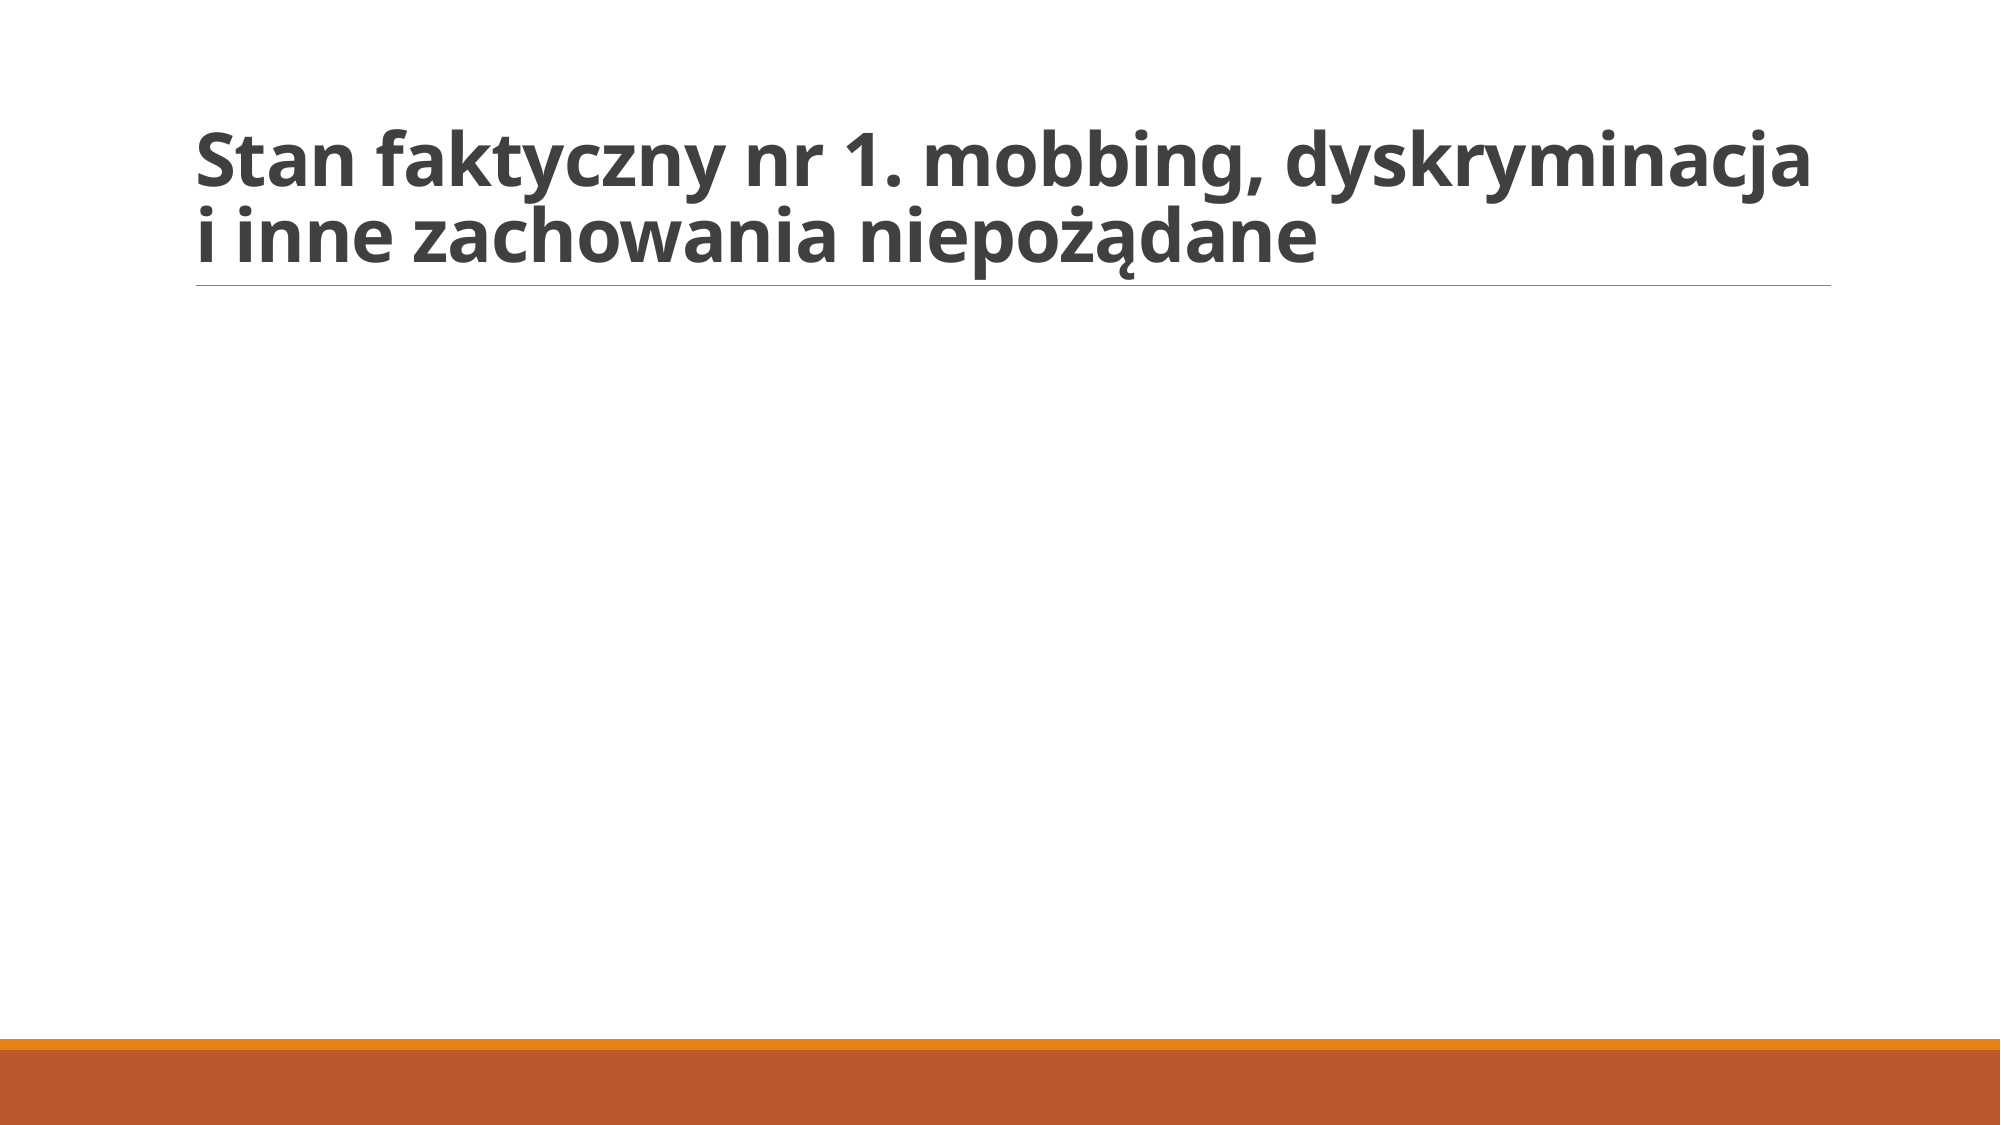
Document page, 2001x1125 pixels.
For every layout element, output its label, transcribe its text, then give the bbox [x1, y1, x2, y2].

title Stan faktyczny nr 1. mobbing, dyskryminacja i inne zachowania niepożądane [180, 47, 1831, 286]
